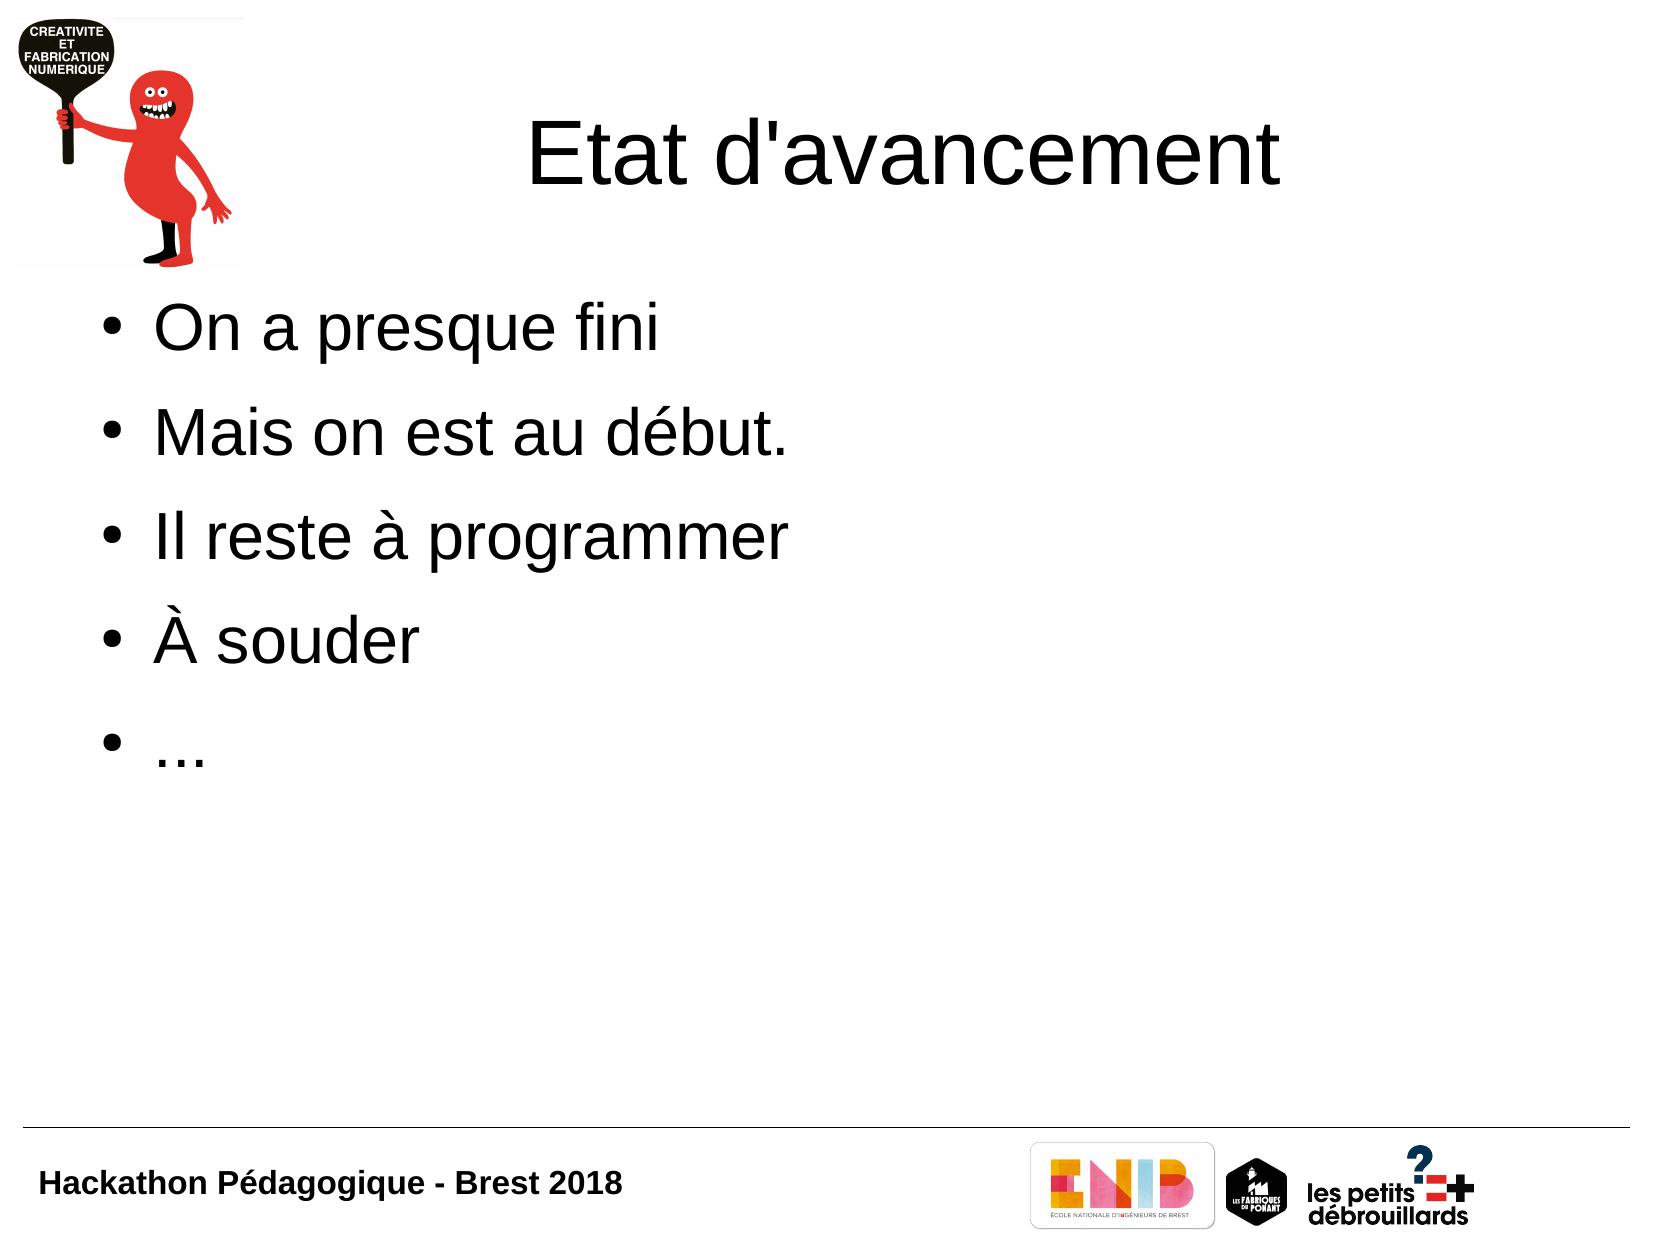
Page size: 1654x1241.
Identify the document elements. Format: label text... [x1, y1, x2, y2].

text_box Hackathon Pédagogique - Brest 2018 [23, 1157, 945, 1210]
list On a presque fini Mais on est au début. Il reste à programmer À souder ... [82, 290, 1571, 1109]
picture [15, 18, 243, 269]
picture [1015, 1127, 1287, 1241]
picture [1308, 1145, 1474, 1225]
title Etat d'avancement [236, 49, 1571, 257]
